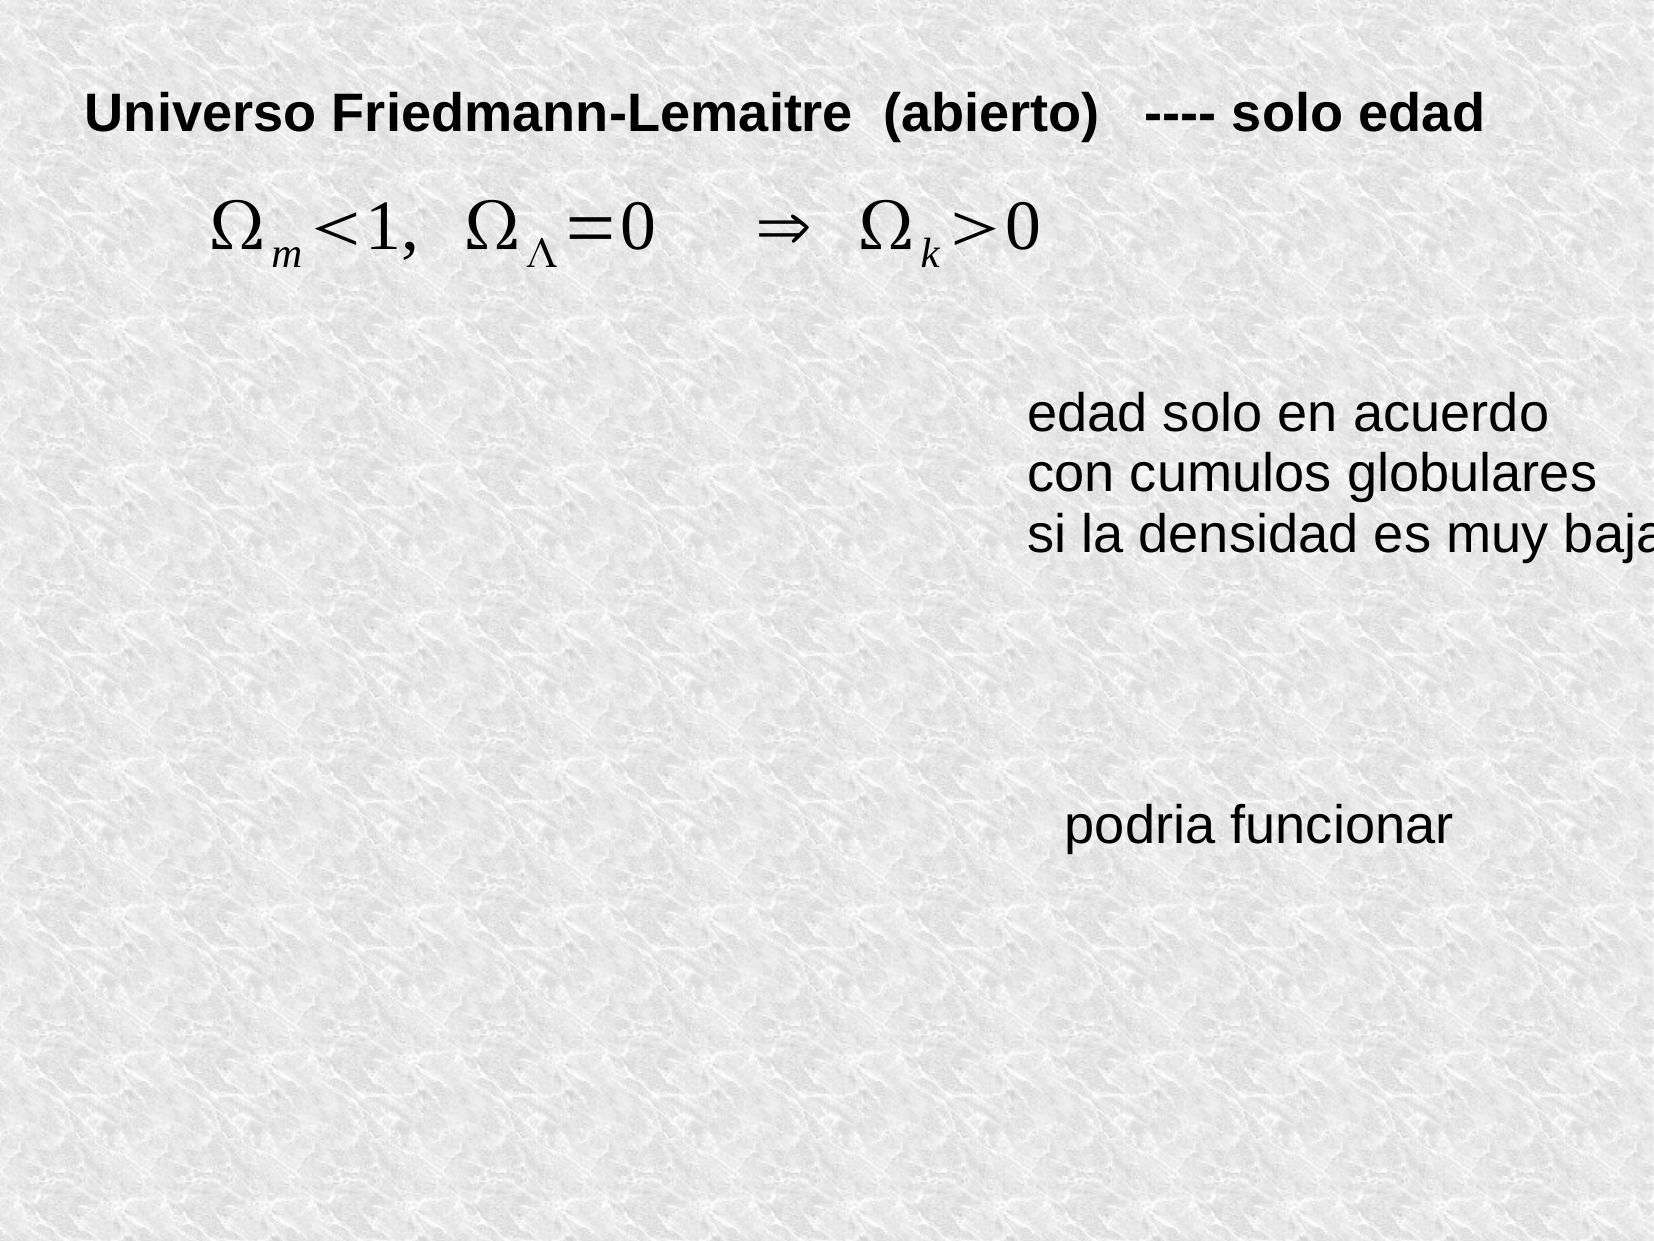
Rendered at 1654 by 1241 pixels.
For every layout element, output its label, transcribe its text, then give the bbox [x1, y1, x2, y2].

text_box edad solo en acuerdo con cumulos globulares si la densidad es muy baja! [1012, 375, 1628, 587]
text_box podria funcionar [1050, 787, 1440, 868]
chart [190, 187, 1060, 277]
text_box Universo Friedmann-Lemaitre (abierto) ---- solo edad [70, 75, 1384, 161]
picture [1643, 538, 1654, 549]
picture [0, 0, 1654, 1241]
